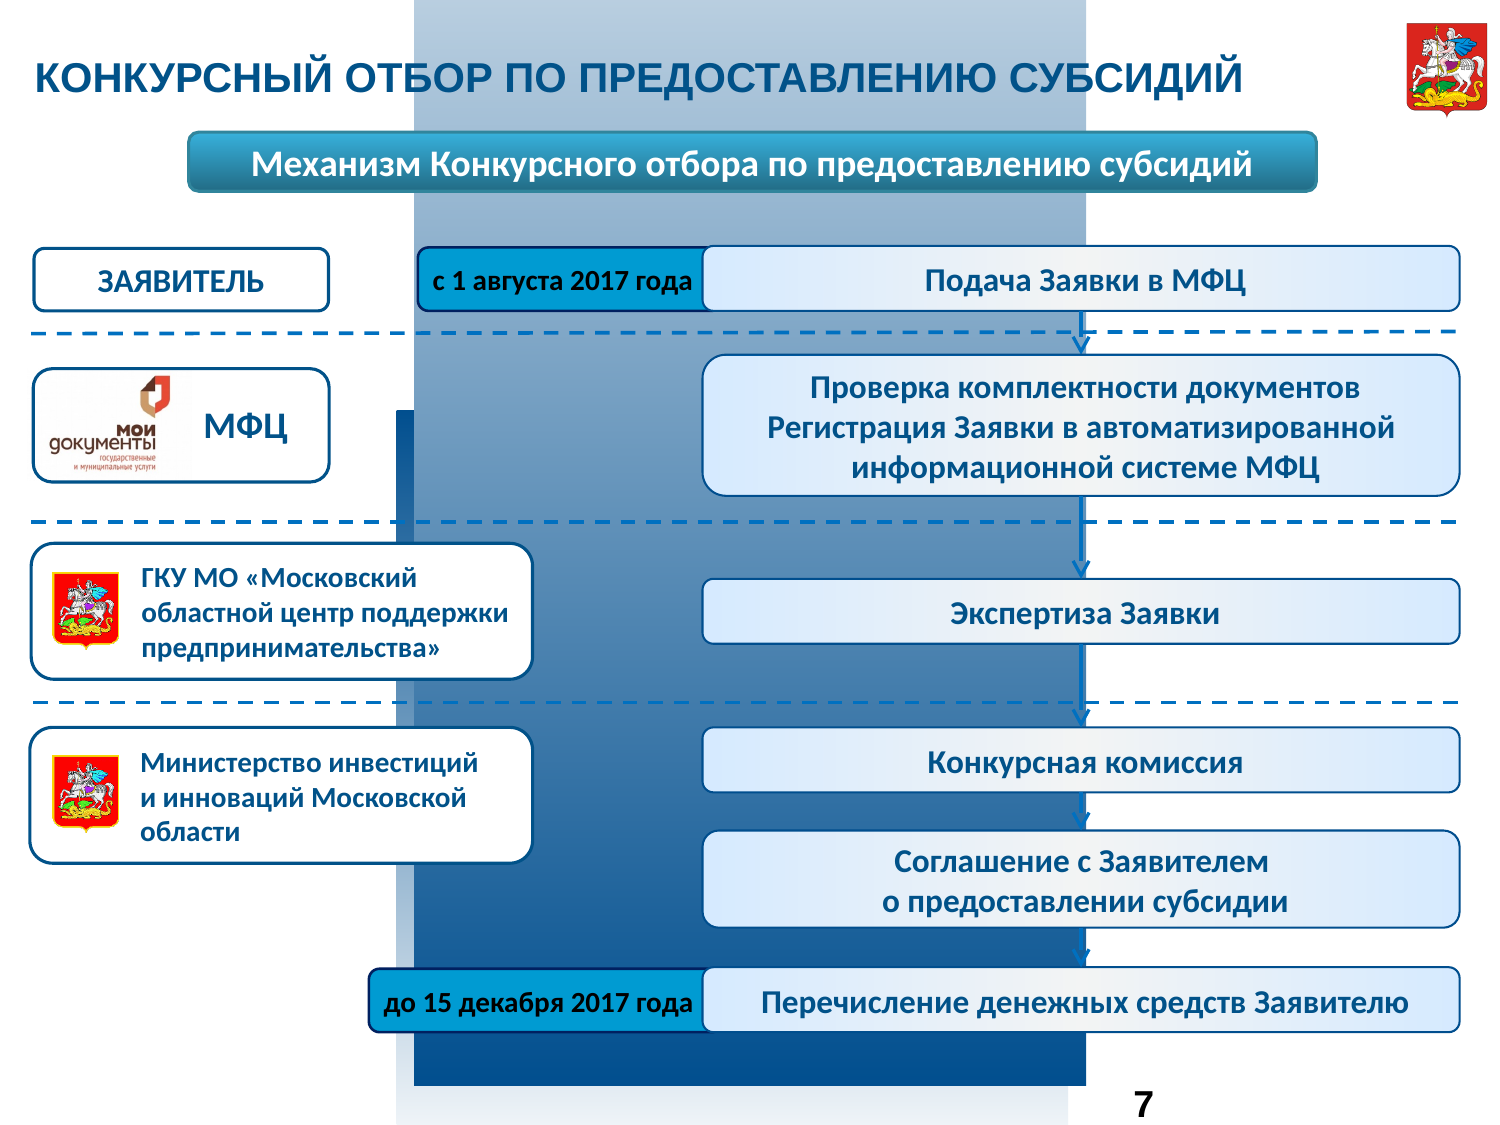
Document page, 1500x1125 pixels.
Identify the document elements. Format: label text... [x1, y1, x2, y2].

text_box Перечисление денежных средств Заявителю [702, 967, 1460, 1033]
text_box Министерство инвестиций и инноваций Московской области [29, 727, 533, 864]
text_box МФЦ [33, 368, 330, 483]
text_box с 1 августа 2017 года [417, 247, 709, 311]
text_box Соглашение с Заявителем о предоставлении субсидии [702, 830, 1460, 928]
text_box Механизм Конкурсного отбора по предоставлению субсидий [188, 132, 1317, 192]
picture [52, 755, 119, 833]
picture [52, 572, 119, 650]
text_box Экспертиза Заявки [702, 578, 1460, 644]
text_box Подача Заявки в МФЦ [702, 245, 1460, 311]
title КОНКУРСНЫЙ ОТБОР ПО ПРЕДОСТАВЛЕНИЮ СУБСИДИЙ [19, 43, 1406, 94]
picture [1406, 22, 1490, 121]
text_box Конкурсная комиссия [702, 727, 1460, 793]
text_box Проверка комплектности документов Регистрация Заявки в автоматизированной информационной системе МФЦ [702, 354, 1460, 496]
text_box ЗАЯВИТЕЛЬ [34, 248, 329, 311]
text_box до 15 декабря 2017 года [368, 968, 712, 1033]
picture [27, 368, 49, 481]
slide_number <номер> [1118, 1072, 1469, 1114]
text_box ГКУ МО «Московский областной центр поддержки предпринимательства» [31, 543, 533, 680]
